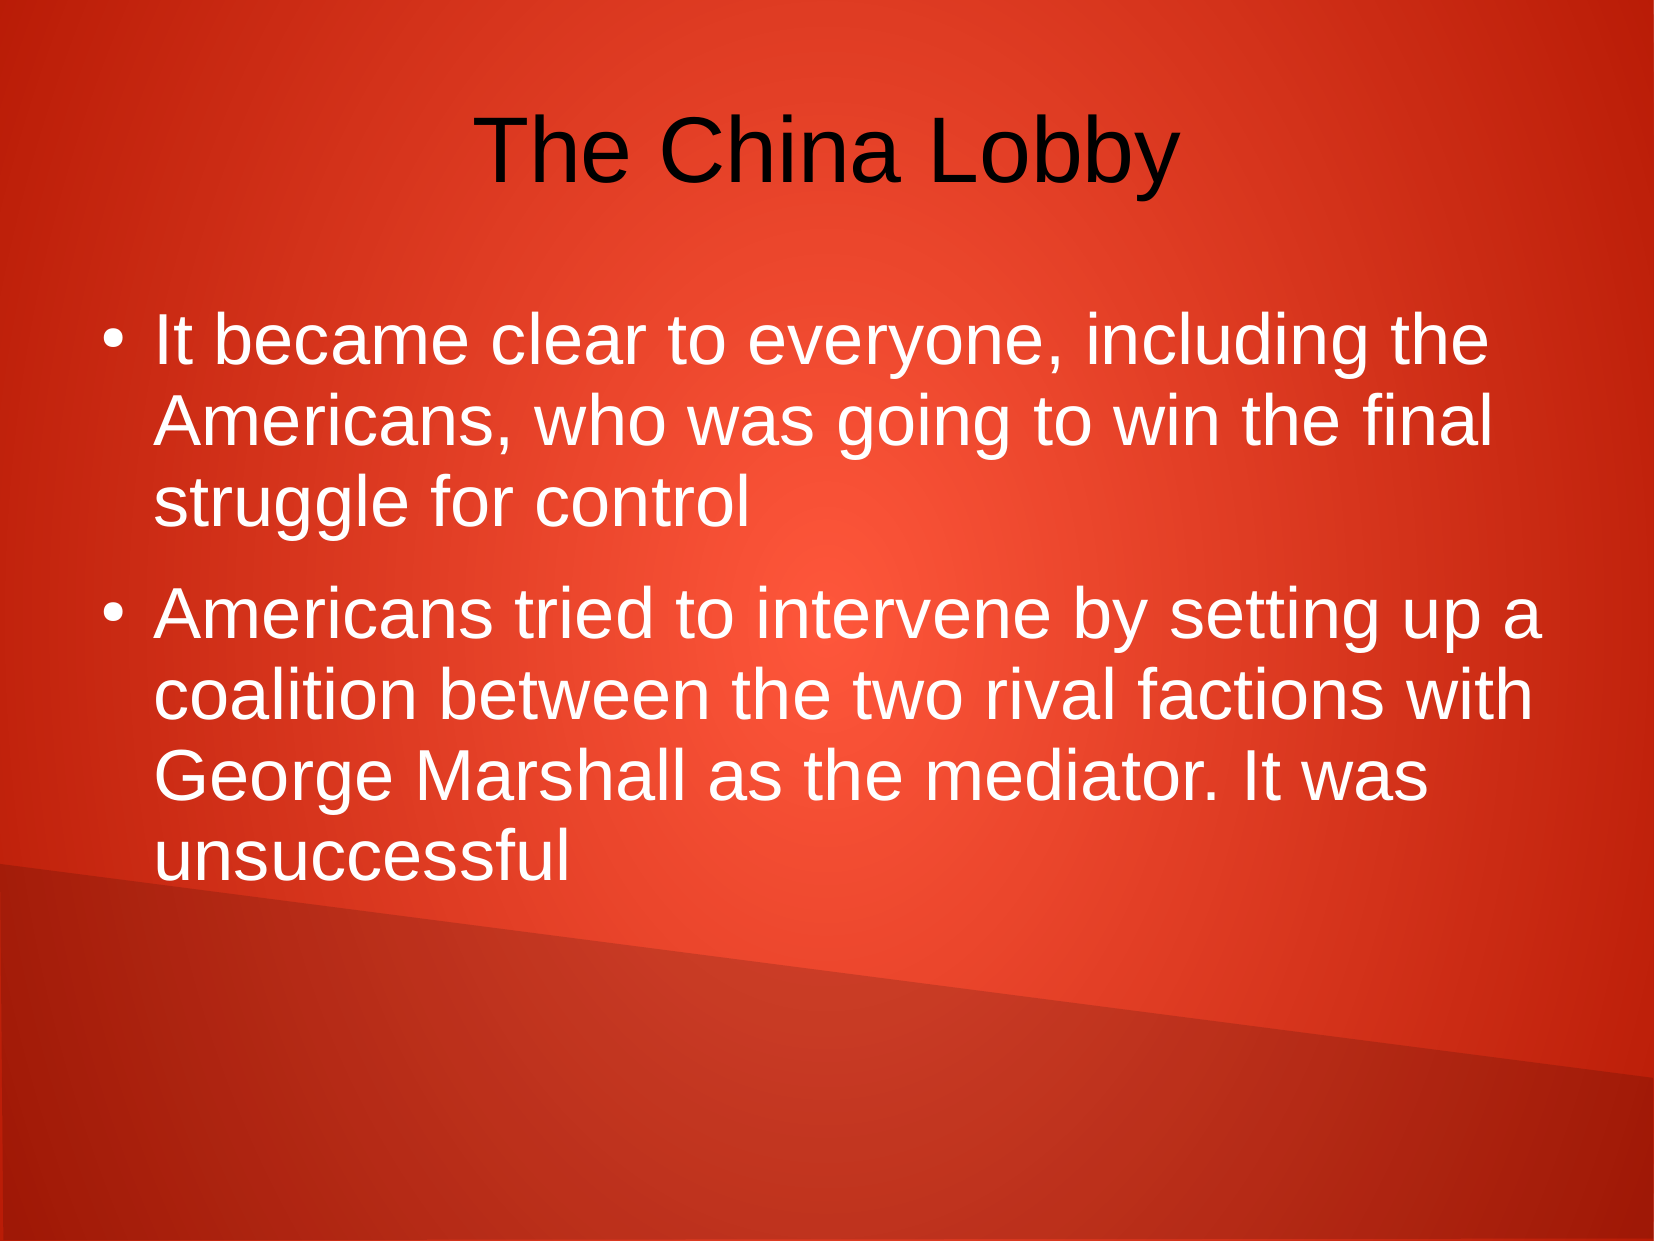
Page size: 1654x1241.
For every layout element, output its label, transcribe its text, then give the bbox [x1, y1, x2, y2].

list It became clear to everyone, including the Americans, who was going to win the final struggle for control Americans tried to intervene by setting up a coalition between the two rival factions with George Marshall as the mediator. It was unsuccessful [82, 299, 1571, 1019]
title The China Lobby [82, 47, 1571, 252]
